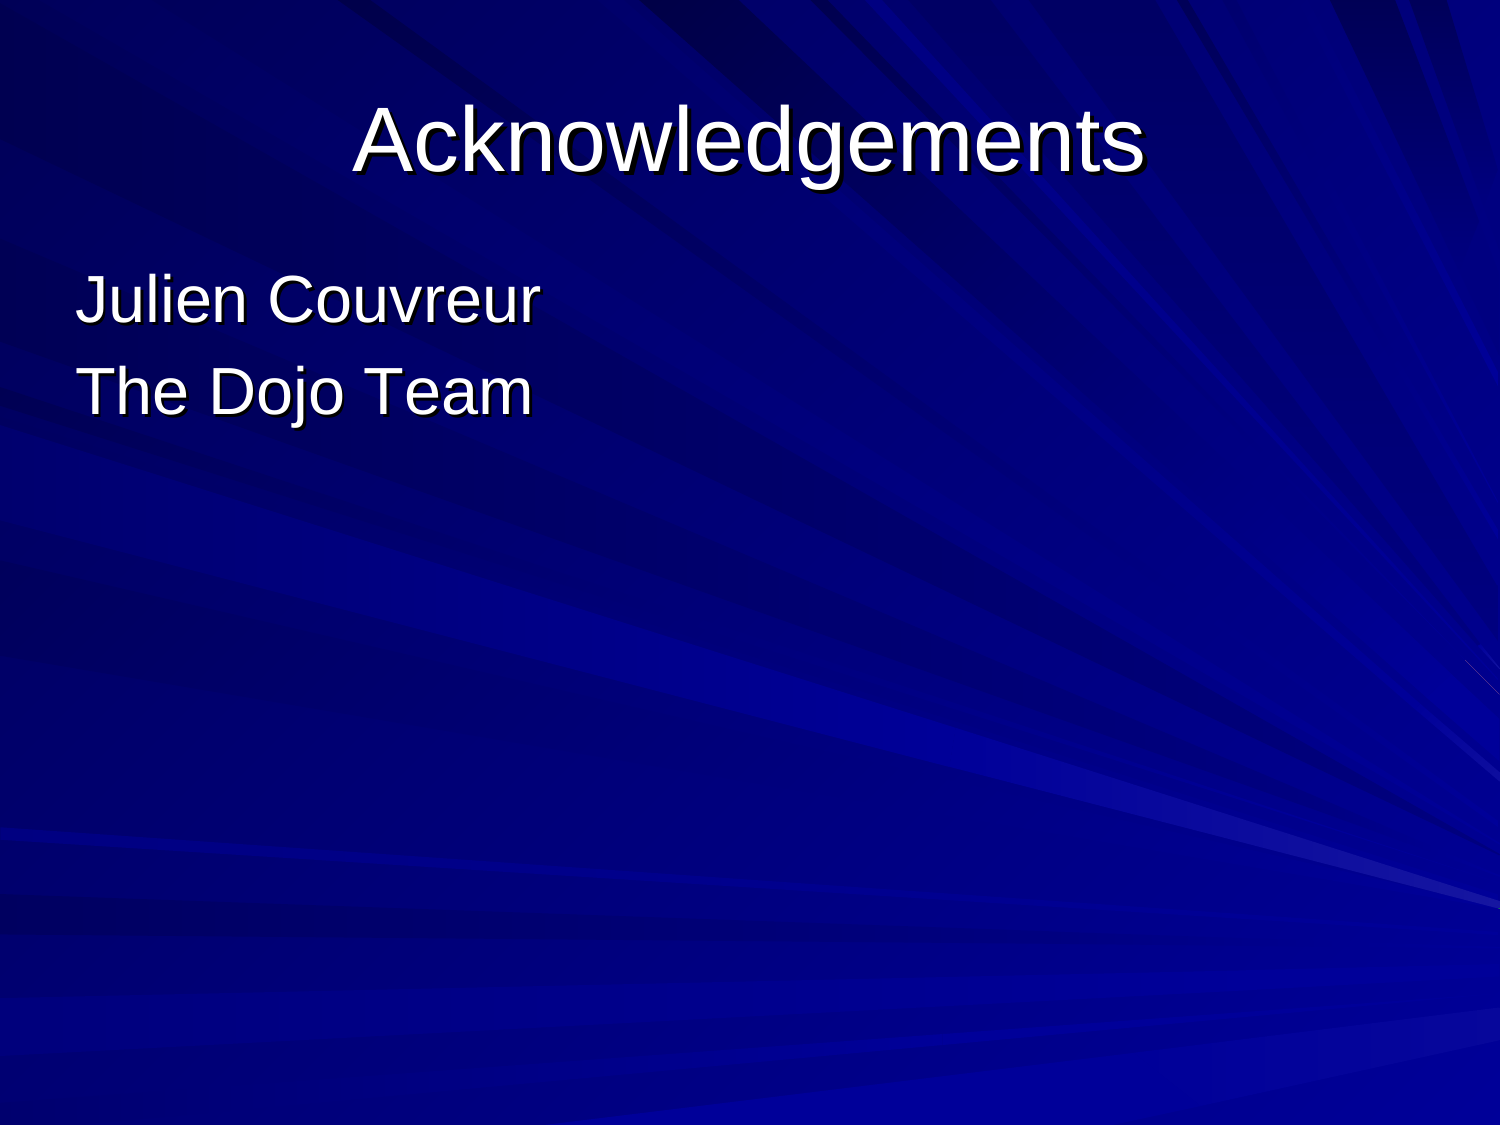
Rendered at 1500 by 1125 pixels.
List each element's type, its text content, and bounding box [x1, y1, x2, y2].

title Acknowledgements [75, 45, 1426, 234]
list Julien Couvreur The Dojo Team [75, 262, 1426, 1006]
